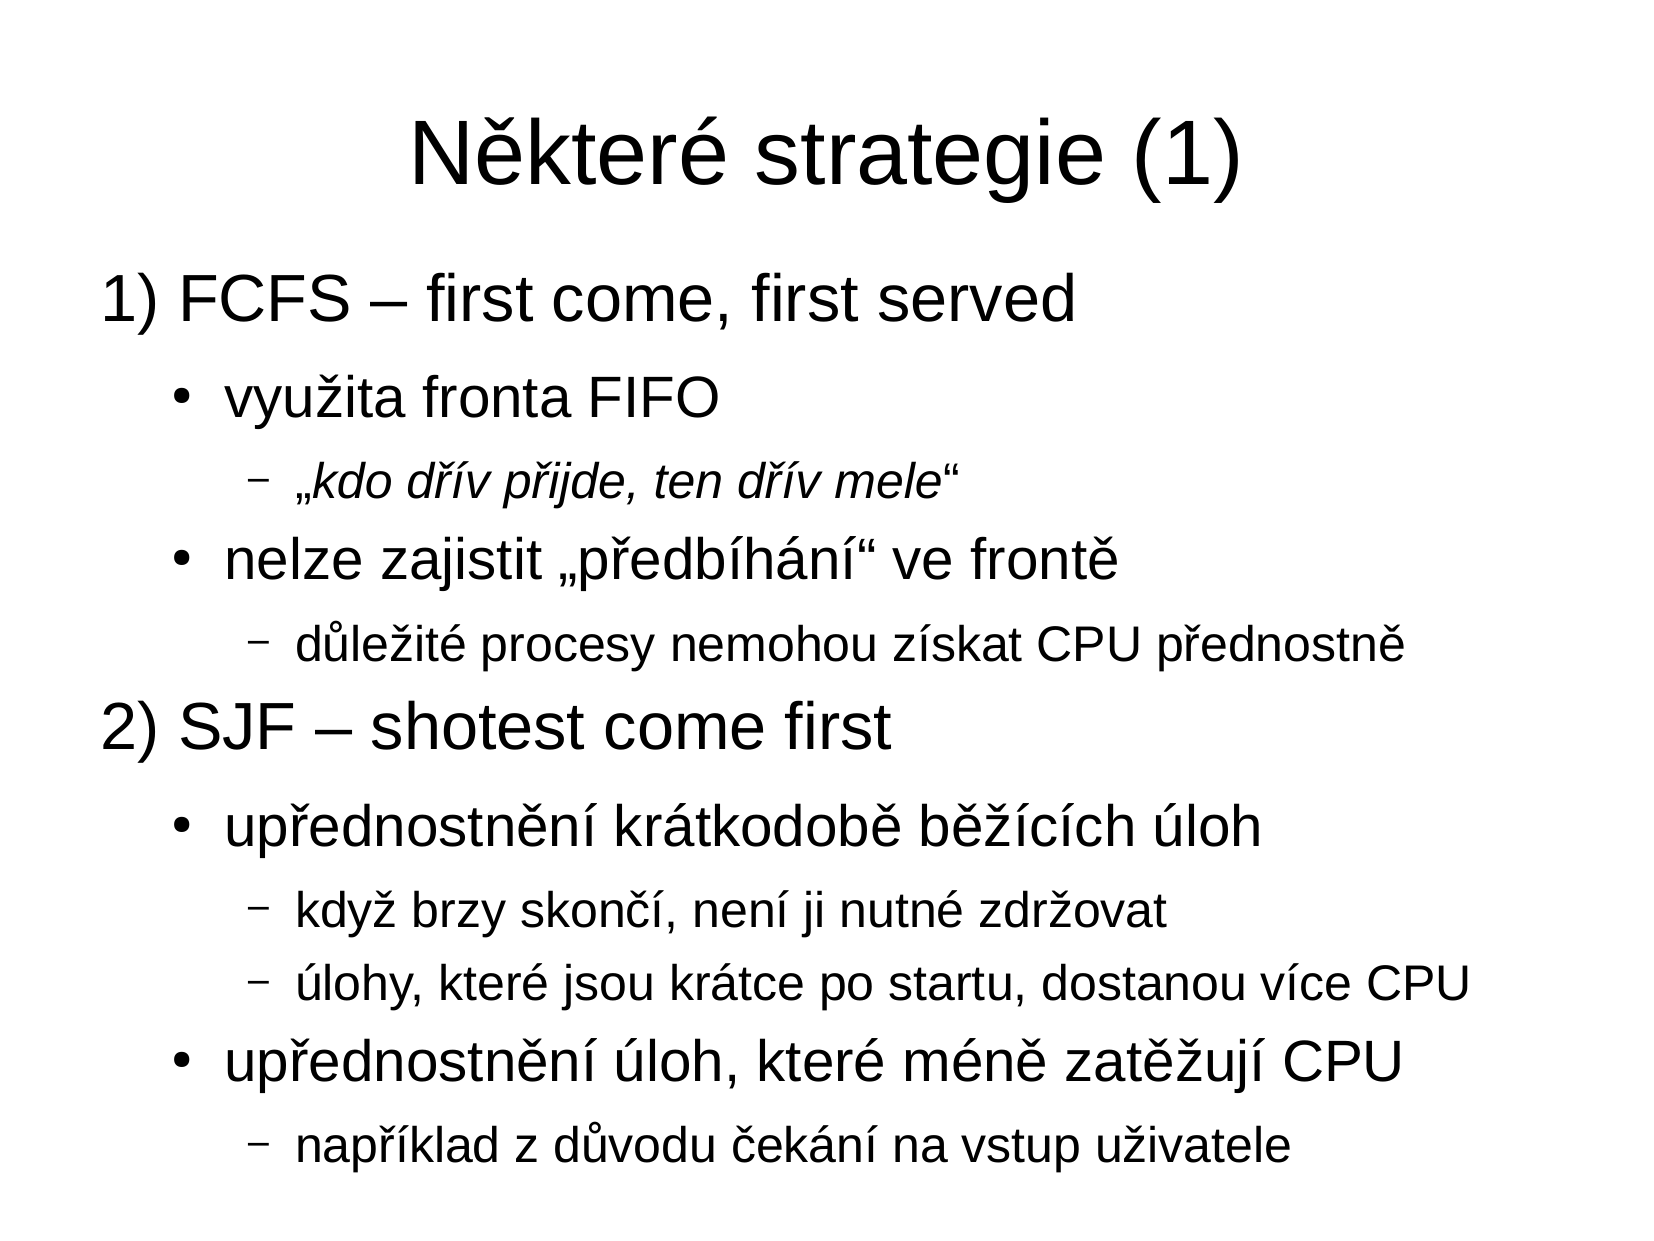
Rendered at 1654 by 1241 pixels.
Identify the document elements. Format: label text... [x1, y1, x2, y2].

list FCFS – first come, first served využita fronta FIFO „kdo dřív přijde, ten dřív mele“ nelze zajistit „předbíhání“ ve frontě důležité procesy nemohou získat CPU přednostně SJF – shotest come first upřednostnění krátkodobě běžících úloh když brzy skončí, není ji nutné zdržovat úlohy, které jsou krátce po startu, dostanou více CPU upřednostnění úloh, které méně zatěžují CPU například z důvodu čekání na vstup uživatele [82, 260, 1571, 1174]
title Některé strategie (1) [82, 56, 1571, 250]
